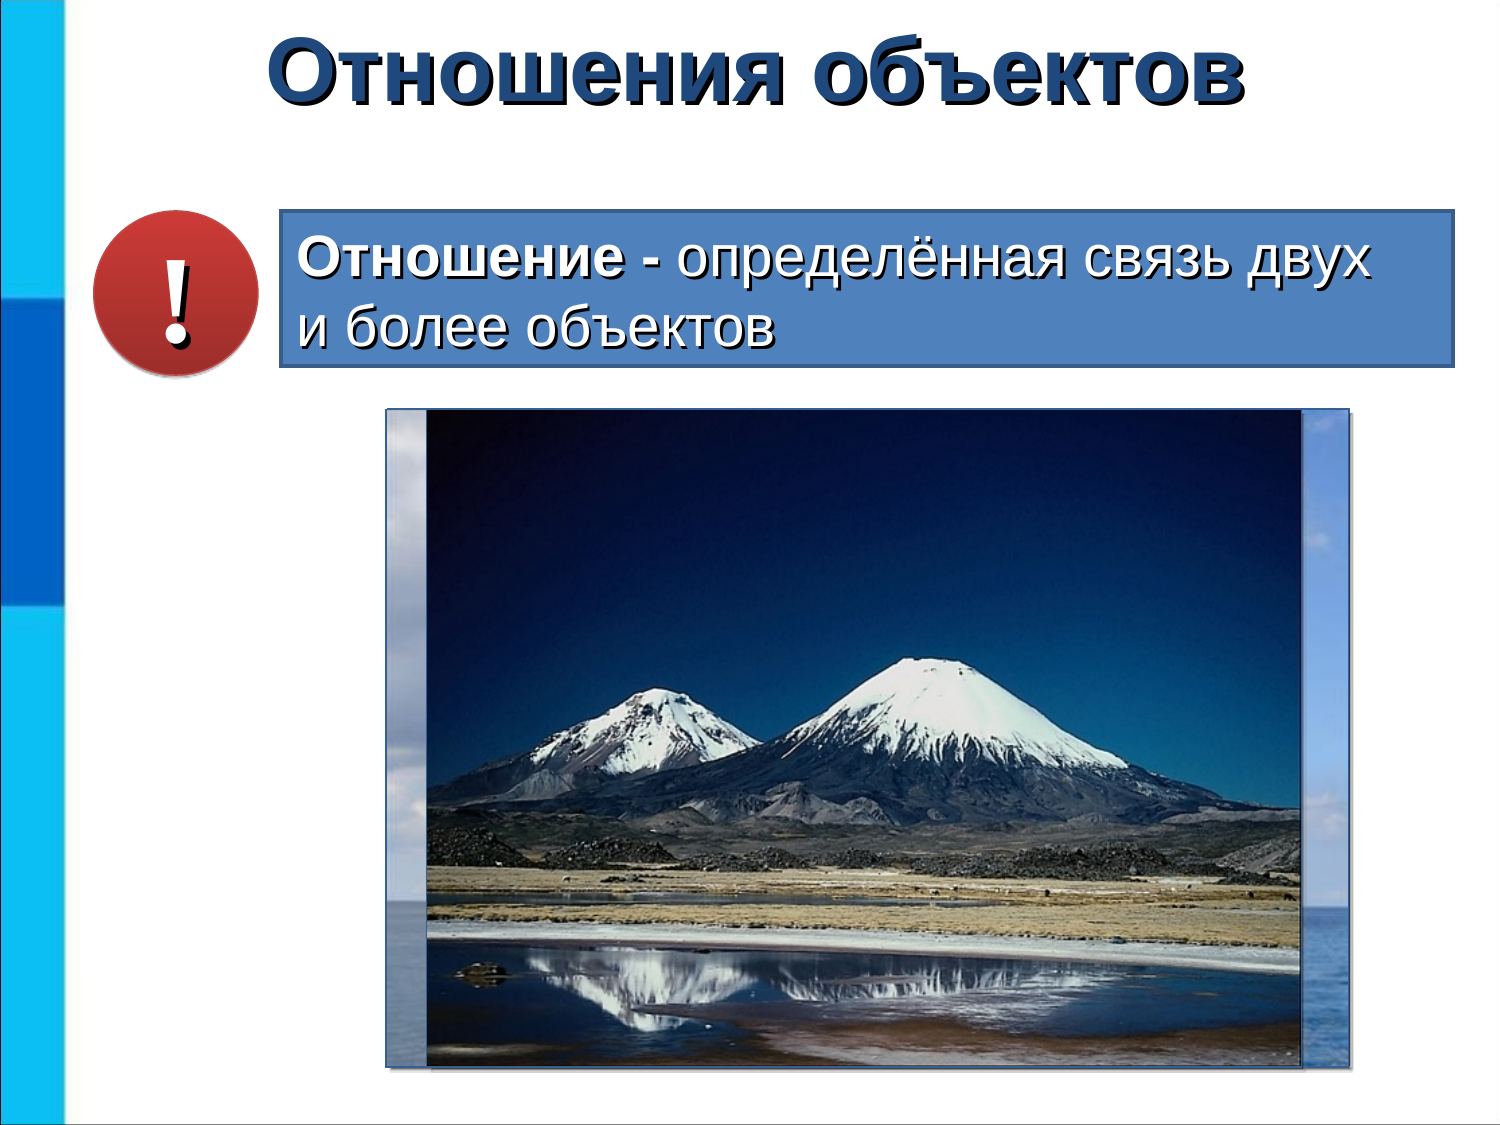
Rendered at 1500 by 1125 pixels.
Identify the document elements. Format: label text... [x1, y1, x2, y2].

picture [0, 0, 1500, 1125]
text_box Отношение - определённая связь двух и более объектов [281, 210, 1454, 367]
text_box Отношения объектов [128, 23, 1383, 128]
text_box ! [93, 210, 258, 376]
